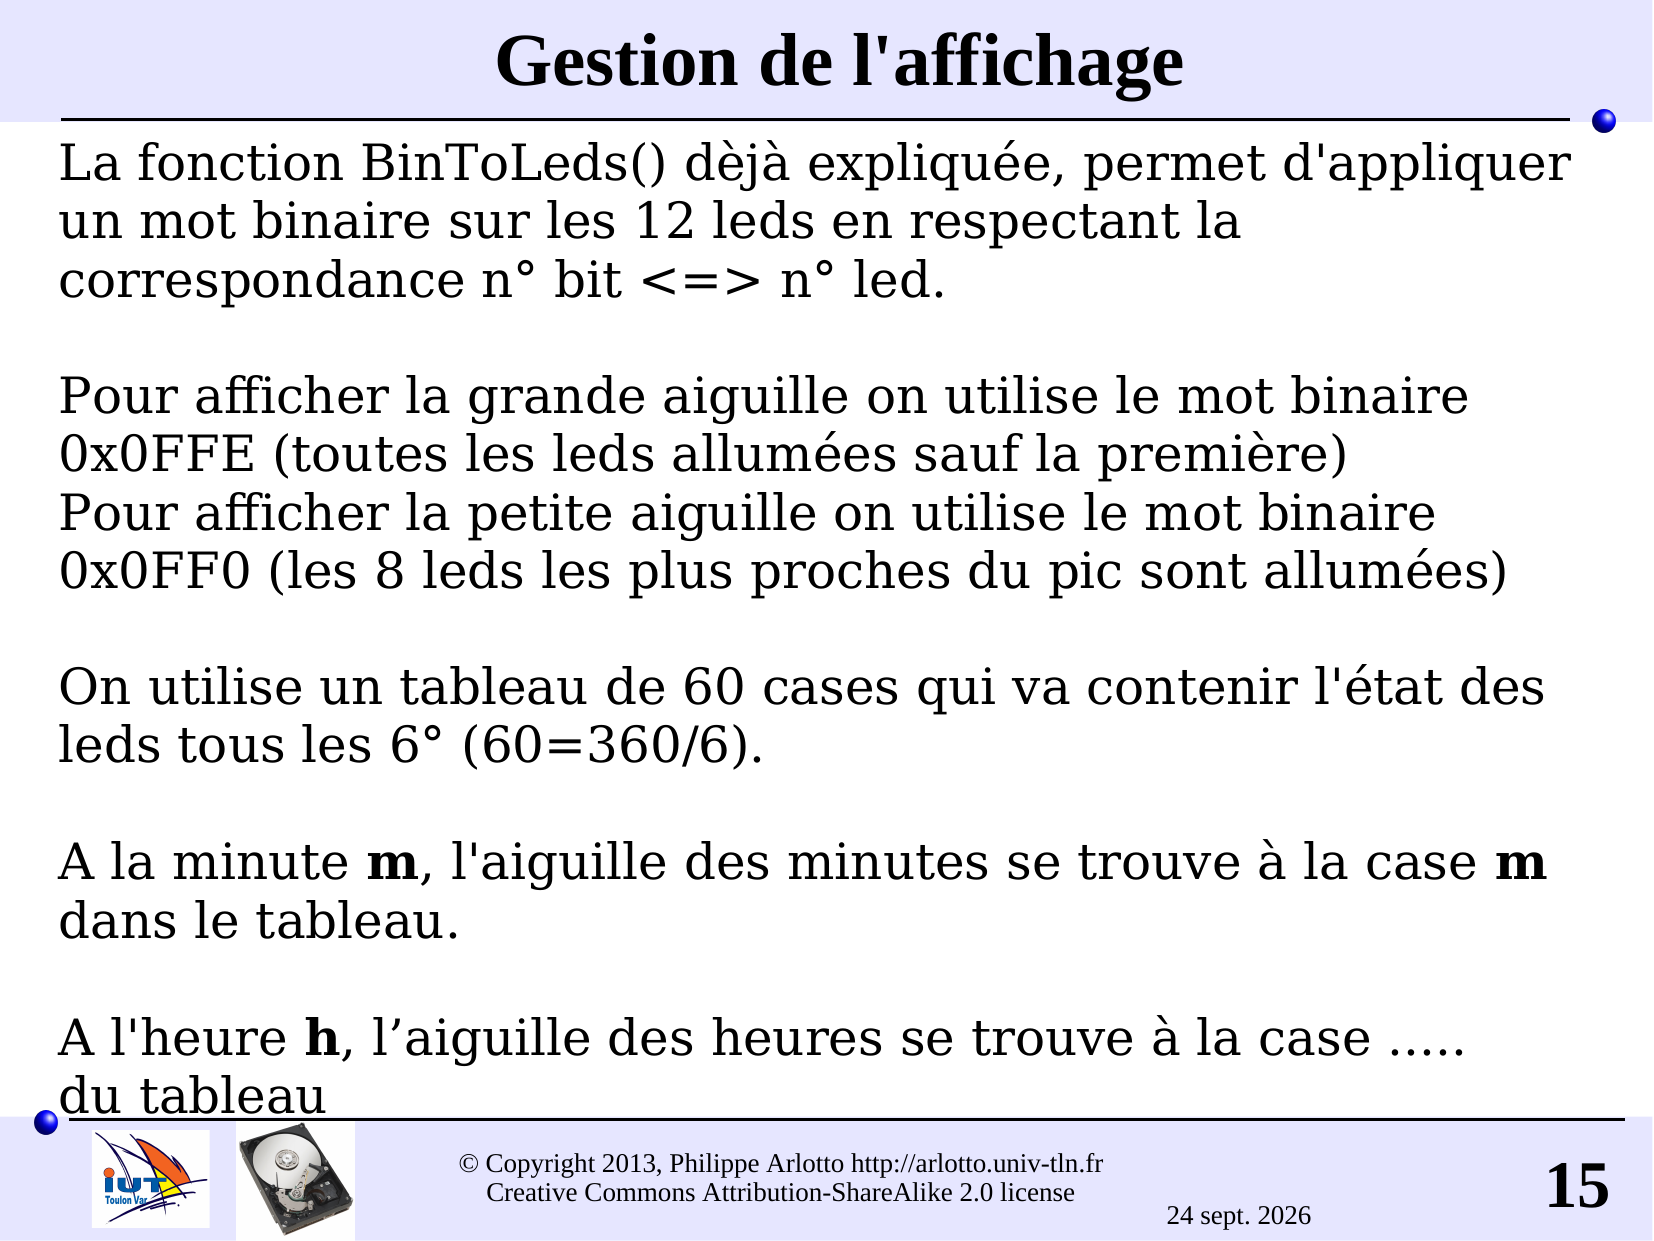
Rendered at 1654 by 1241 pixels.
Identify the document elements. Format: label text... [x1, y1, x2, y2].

title Gestion de l'affichage [95, 11, 1585, 110]
text_box La fonction BinToLeds() dèjà expliquée, permet d'appliquer un mot binaire sur les 12 leds en respectant la correspondance n° bit <=> n° led. Pour afficher la grande aiguille on utilise le mot binaire 0x0FFE (toutes les leds allumées sauf la première) Pour afficher la petite aiguille on utilise le mot binaire 0x0FF0 (les 8 leds les plus proches du pic sont allumées) On utilise un tableau de 60 cases qui va contenir l'état des leds tous les 6° (60=360/6). A la minute m, l'aiguille des minutes se trouve à la case m dans le tableau. A l'heure h, l’aiguille des heures se trouve à la case ..... du tableau [59, 134, 1595, 1241]
